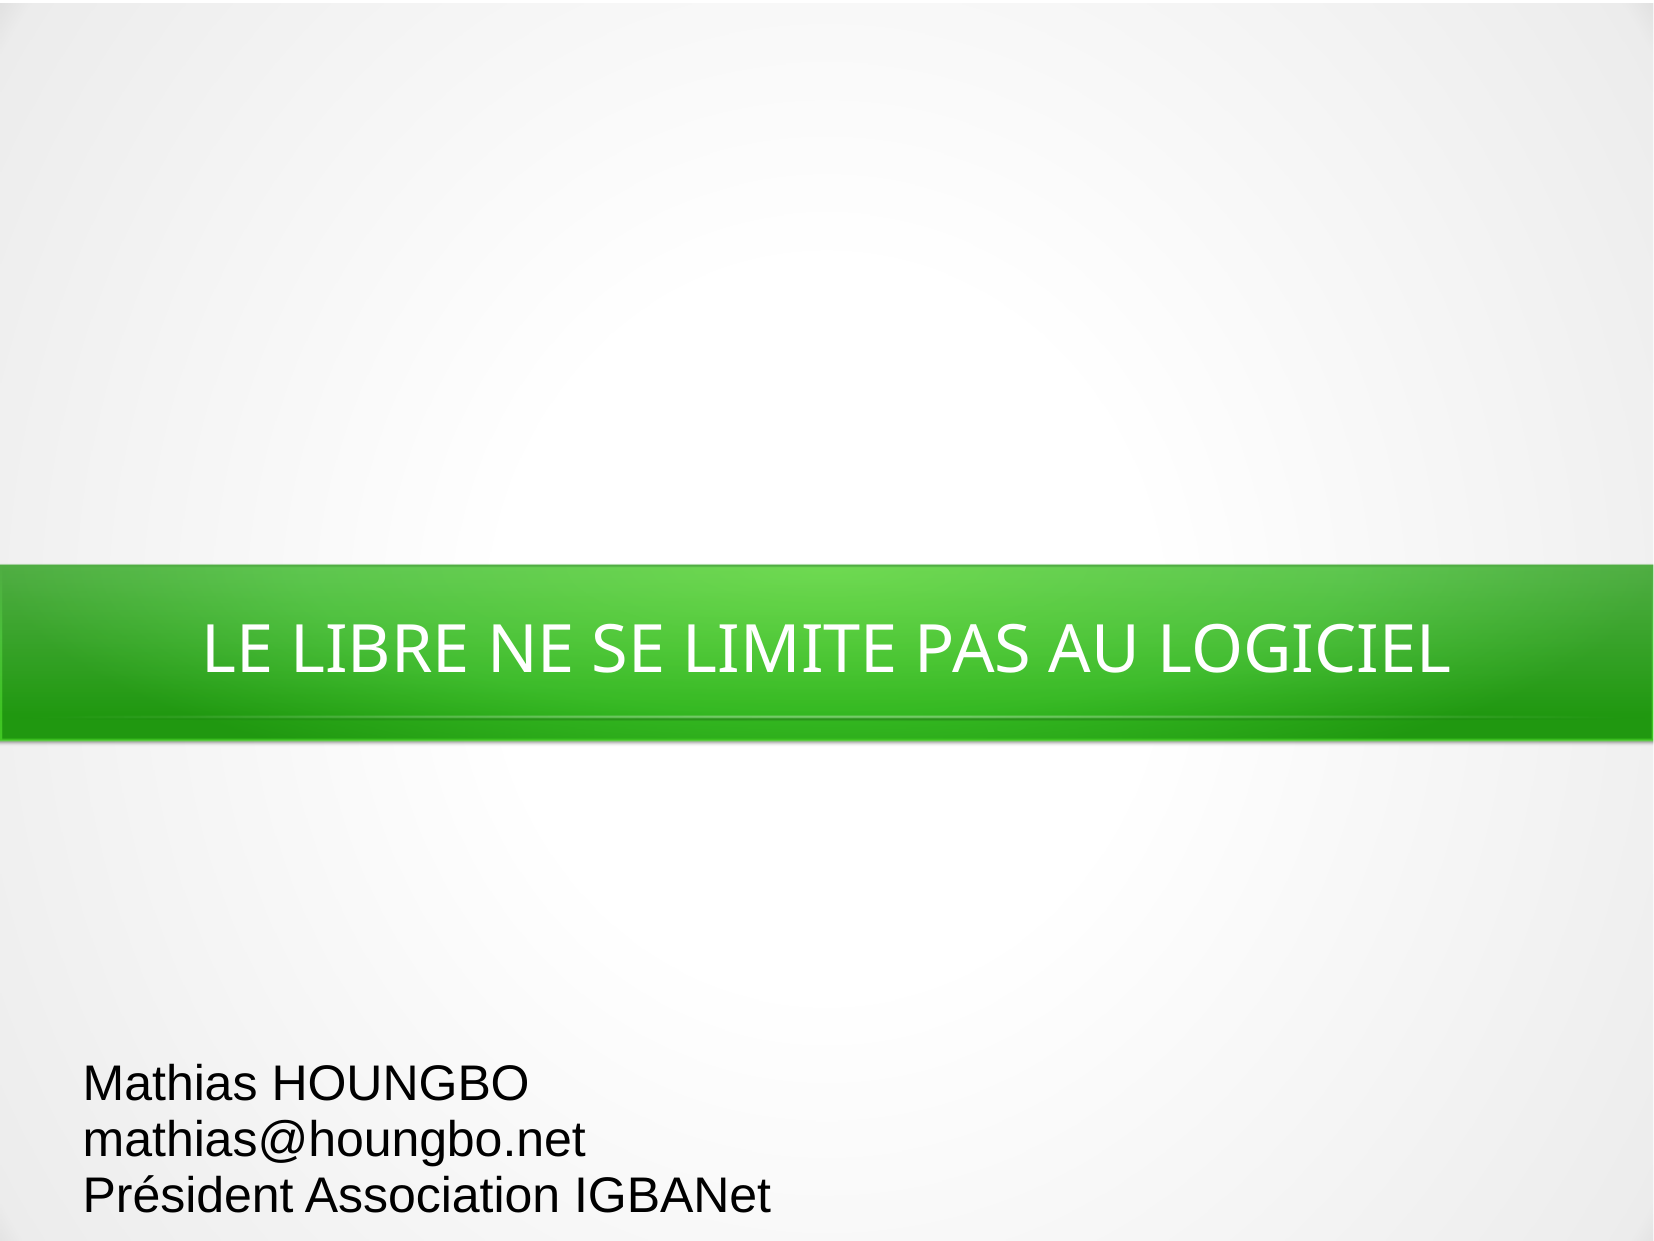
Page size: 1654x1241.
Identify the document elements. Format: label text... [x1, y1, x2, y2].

subtitle Mathias HOUNGBO mathias@houngbo.net Président Association IGBANet [82, 779, 1571, 1241]
picture [0, 3, 1654, 1241]
title LE LIBRE NE SE LIMITE PAS AU LOGICIEL [82, 578, 1571, 715]
